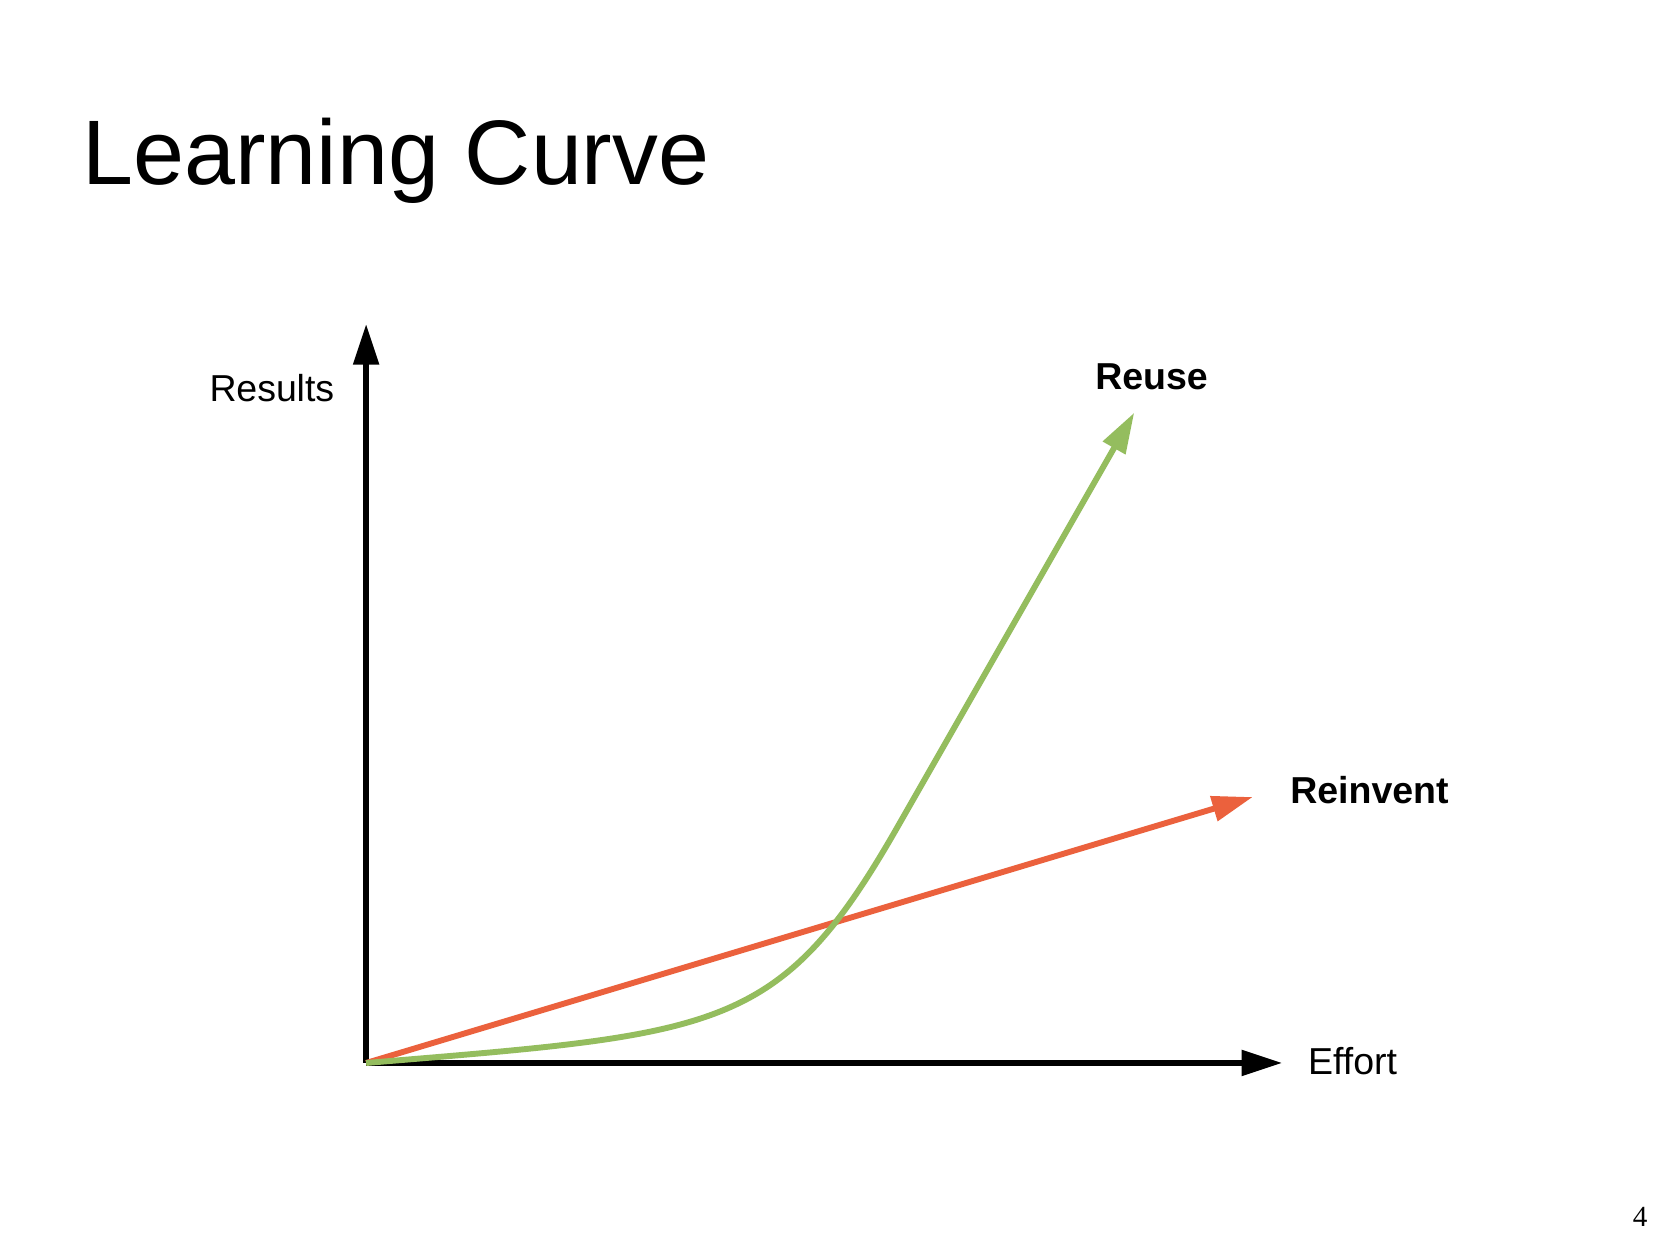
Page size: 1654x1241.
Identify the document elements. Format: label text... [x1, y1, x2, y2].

text_box Reuse [1080, 348, 1235, 438]
title Learning Curve [82, 49, 1565, 257]
text_box Reinvent [1275, 761, 1430, 851]
text_box Effort [1293, 1033, 1447, 1123]
text_box Results [194, 360, 349, 449]
